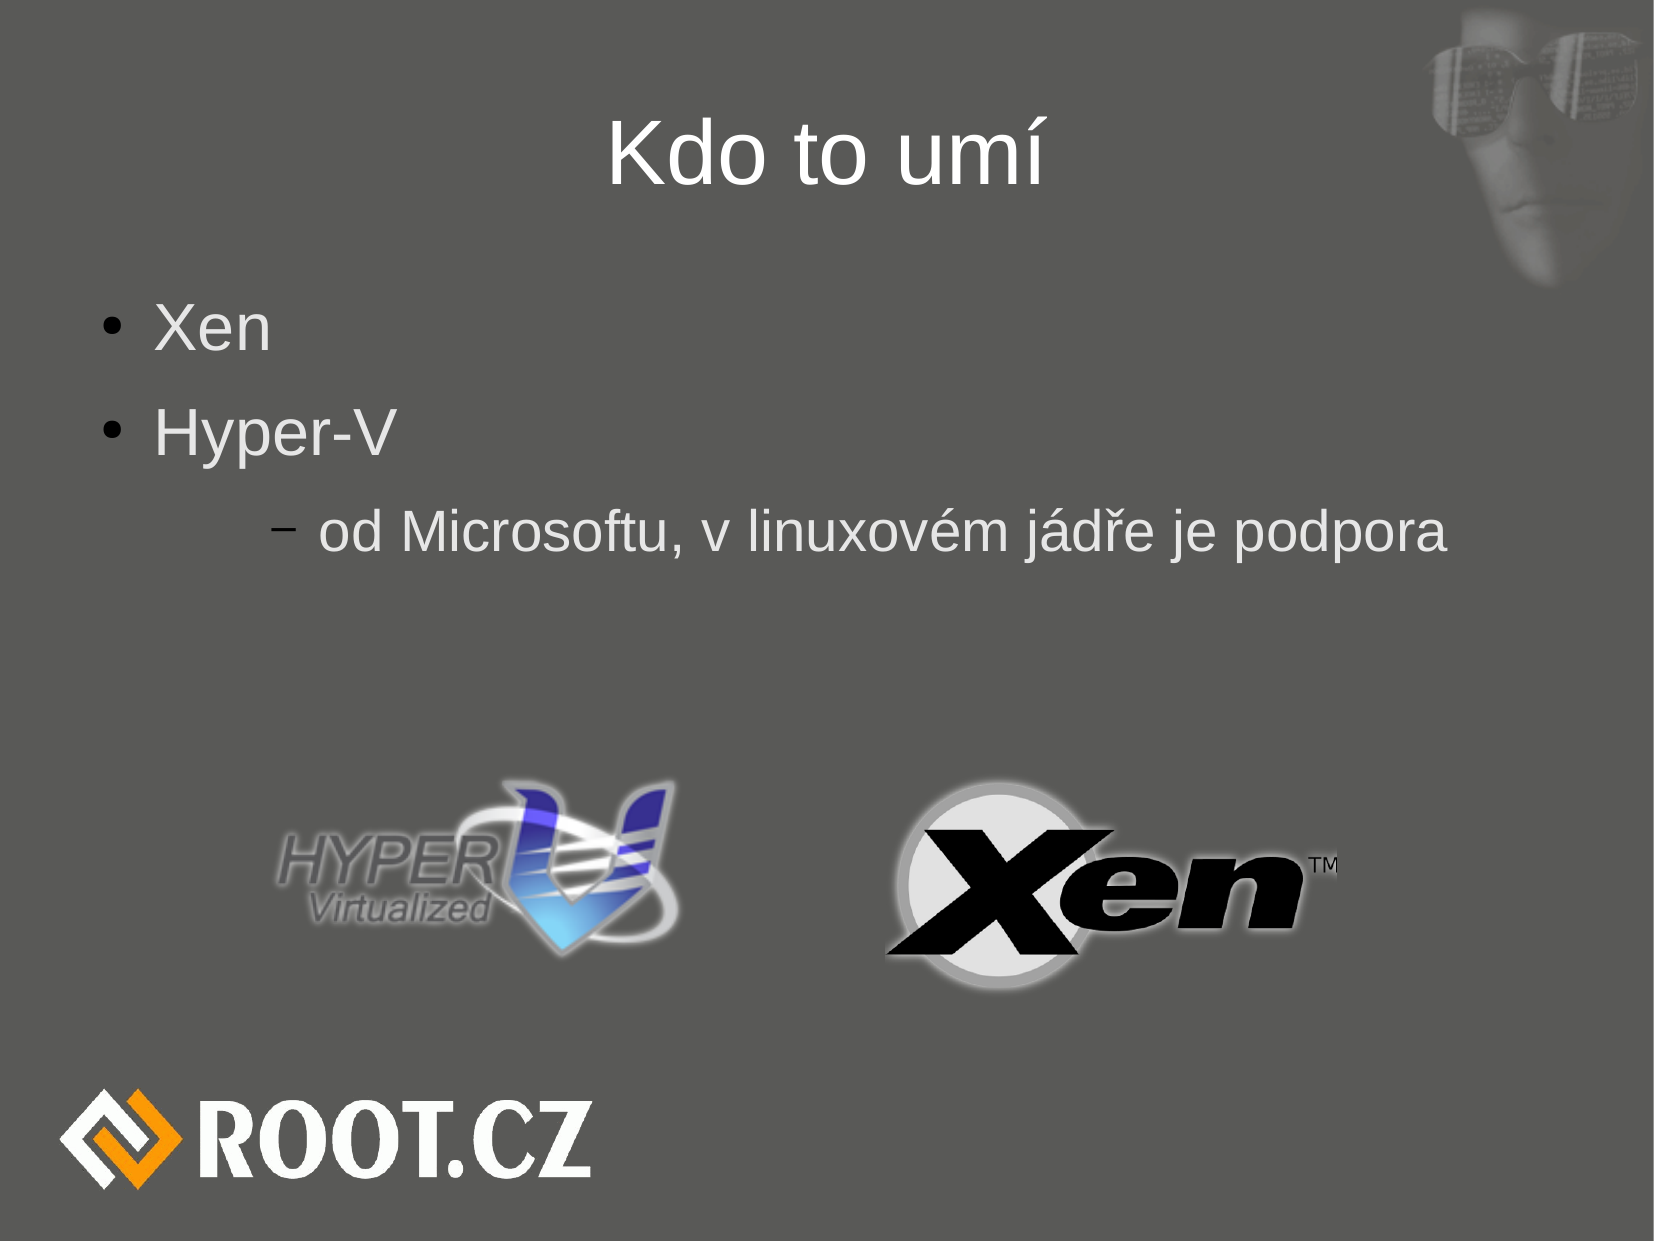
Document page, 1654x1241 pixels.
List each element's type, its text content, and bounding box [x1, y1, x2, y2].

list Xen Hyper-V od Microsoftu, v linuxovém jádře je podpora [82, 290, 1571, 1094]
title Kdo to umí [82, 49, 1571, 257]
picture [0, 0, 1654, 1241]
